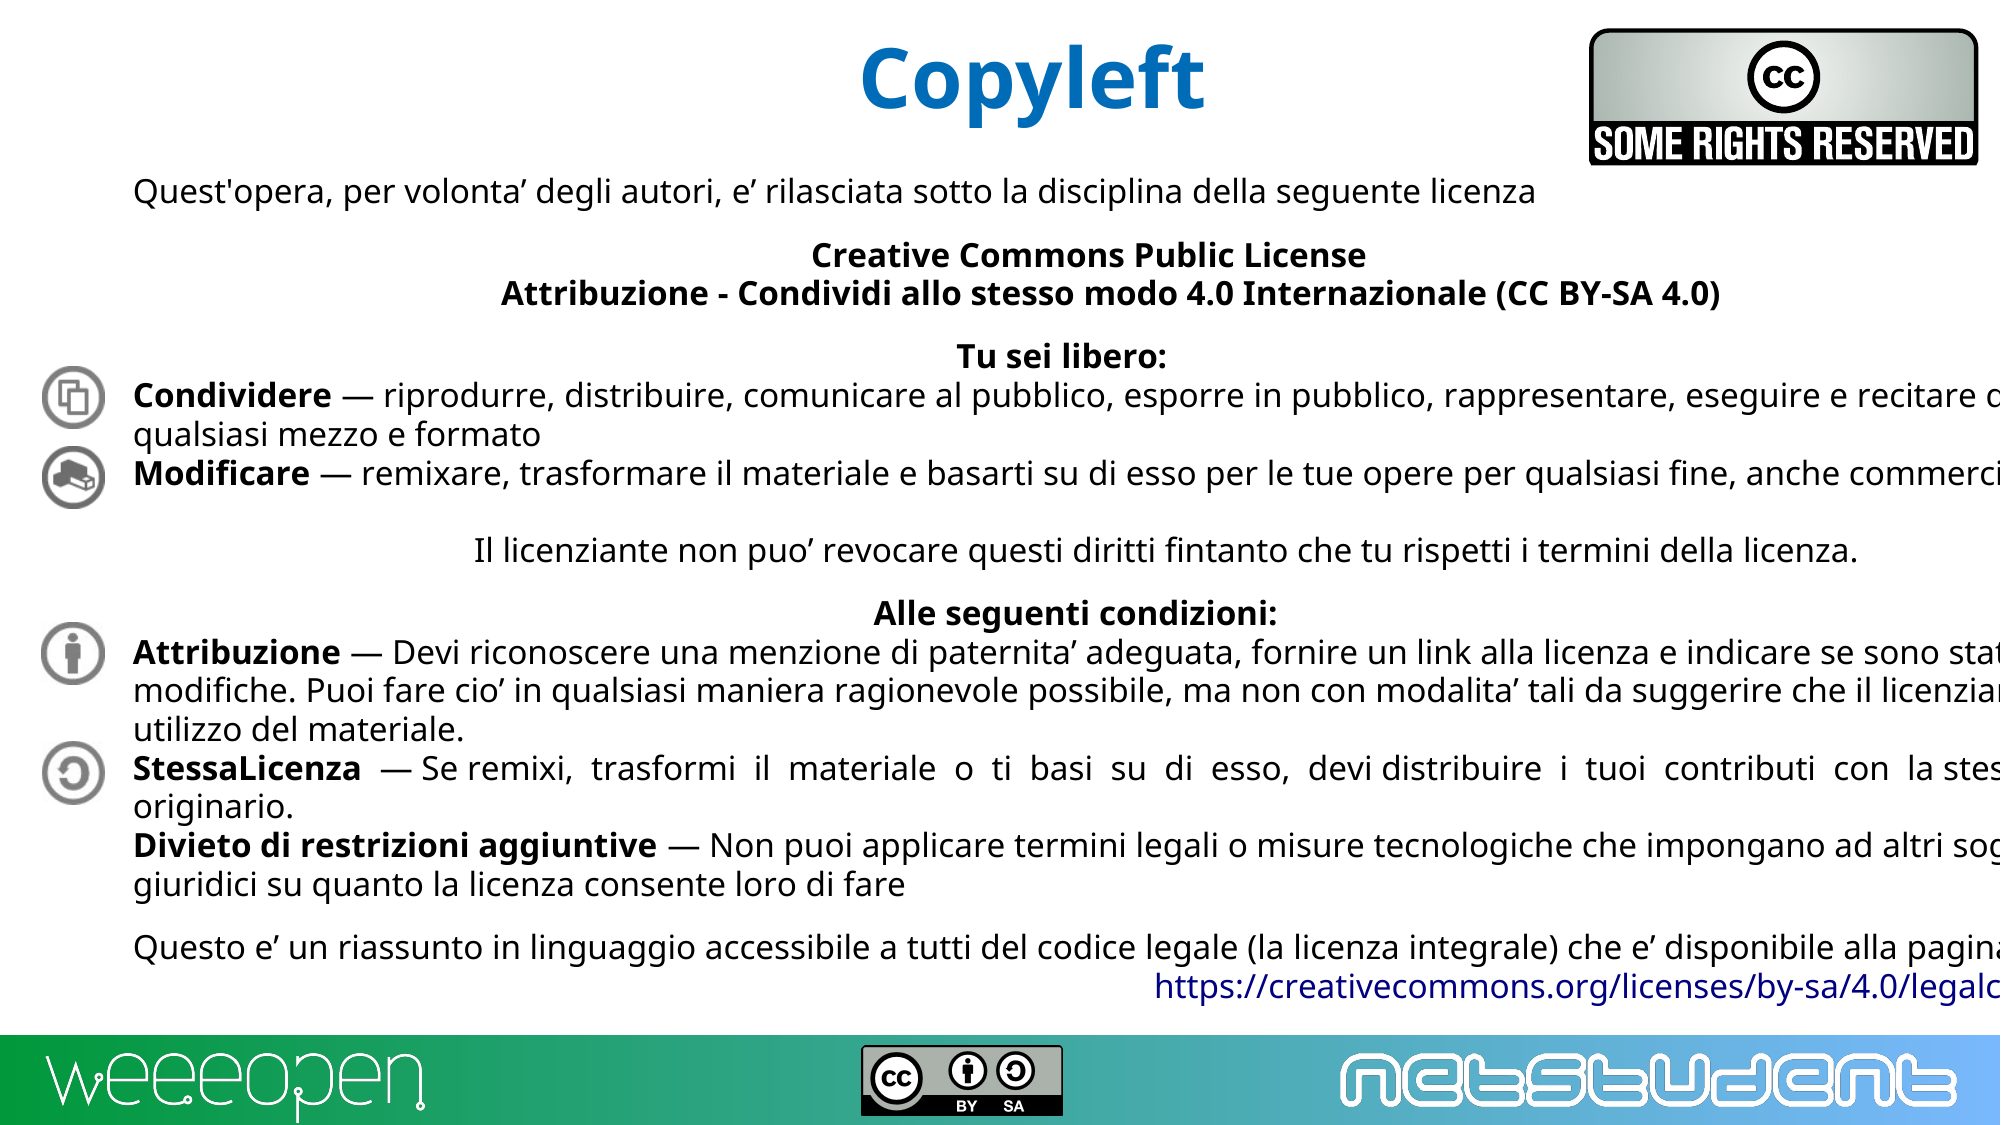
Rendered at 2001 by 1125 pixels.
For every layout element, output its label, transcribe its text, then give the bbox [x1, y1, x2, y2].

picture [42, 446, 105, 509]
text_box [1993, 841, 2000, 855]
text_box giuridici su quanto la licenza consente loro di fare [132, 861, 748, 904]
text_box Modificare — remixare, trasformare il materiale e basarti su di esso per le tue opere per qualsiasi fine, anche commerciale. [132, 449, 1666, 492]
text_box Copyleft [858, 19, 1147, 126]
text_box Tu sei libero: [956, 333, 1167, 371]
text_box Attribuzione — Devi riconoscere una menzione di paternita’ adeguata, fornire un link alla licenza e indicare se sono state effettuate delle [132, 628, 1848, 667]
picture [41, 622, 105, 685]
text_box Questo e’ un riassunto in linguaggio accessibile a tutti del codice legale (la licenza integrale) che e’ disponibile alla pagina web: [132, 923, 1693, 967]
text_box https://creativecommons.org/licenses/by-sa/4.0/legalcode.it [1154, 962, 1944, 1006]
text_box utilizzo del materiale. [132, 706, 398, 744]
text_box [1990, 982, 2000, 996]
text_box Quest'opera, per volonta’ degli autori, e’ rilasciata sotto la disciplina della seguente licenza [132, 168, 1539, 214]
picture [42, 366, 105, 429]
text_box Creative Commons Public License [811, 231, 1367, 270]
text_box [0, 0, 2000, 1125]
text_box originario. [132, 783, 257, 822]
picture [42, 741, 105, 805]
text_box Condividere — riprodurre, distribuire, comunicare al pubblico, esporre in pubblico, rappresentare, eseguire e recitare questo materiale con [132, 371, 1873, 415]
text_box Attribuzione - Condividi allo stesso modo 4.0 Internazionale (CC BY-SA 4.0) [501, 270, 1729, 316]
picture [45, 1053, 425, 1123]
text_box Alle seguenti condizioni: [873, 589, 1199, 628]
text_box [1990, 391, 2000, 405]
text_box modifiche. Puoi fare cio’ in qualsiasi maniera ragionevole possibile, ma non con modalita’ tali da suggerire che il licenziante avalli te o il tuo [132, 667, 1854, 710]
picture [1340, 1053, 1957, 1107]
text_box StessaLicenza — Se remixi, trasformi il materiale o ti basi su di esso, devi distribuire i tuoi contributi con la stessa licenza del materiale [132, 744, 1933, 788]
text_box Divieto di restrizioni aggiuntive — Non puoi applicare termini legali o misure tecnologiche che impongano ad altri soggetti dei vincoli [132, 822, 1811, 865]
text_box Il licenziante non puo’ revocare questi diritti fintanto che tu rispetti i termini della licenza. [474, 526, 1585, 570]
picture [861, 1045, 1063, 1117]
text_box qualsiasi mezzo e formato [132, 410, 462, 449]
